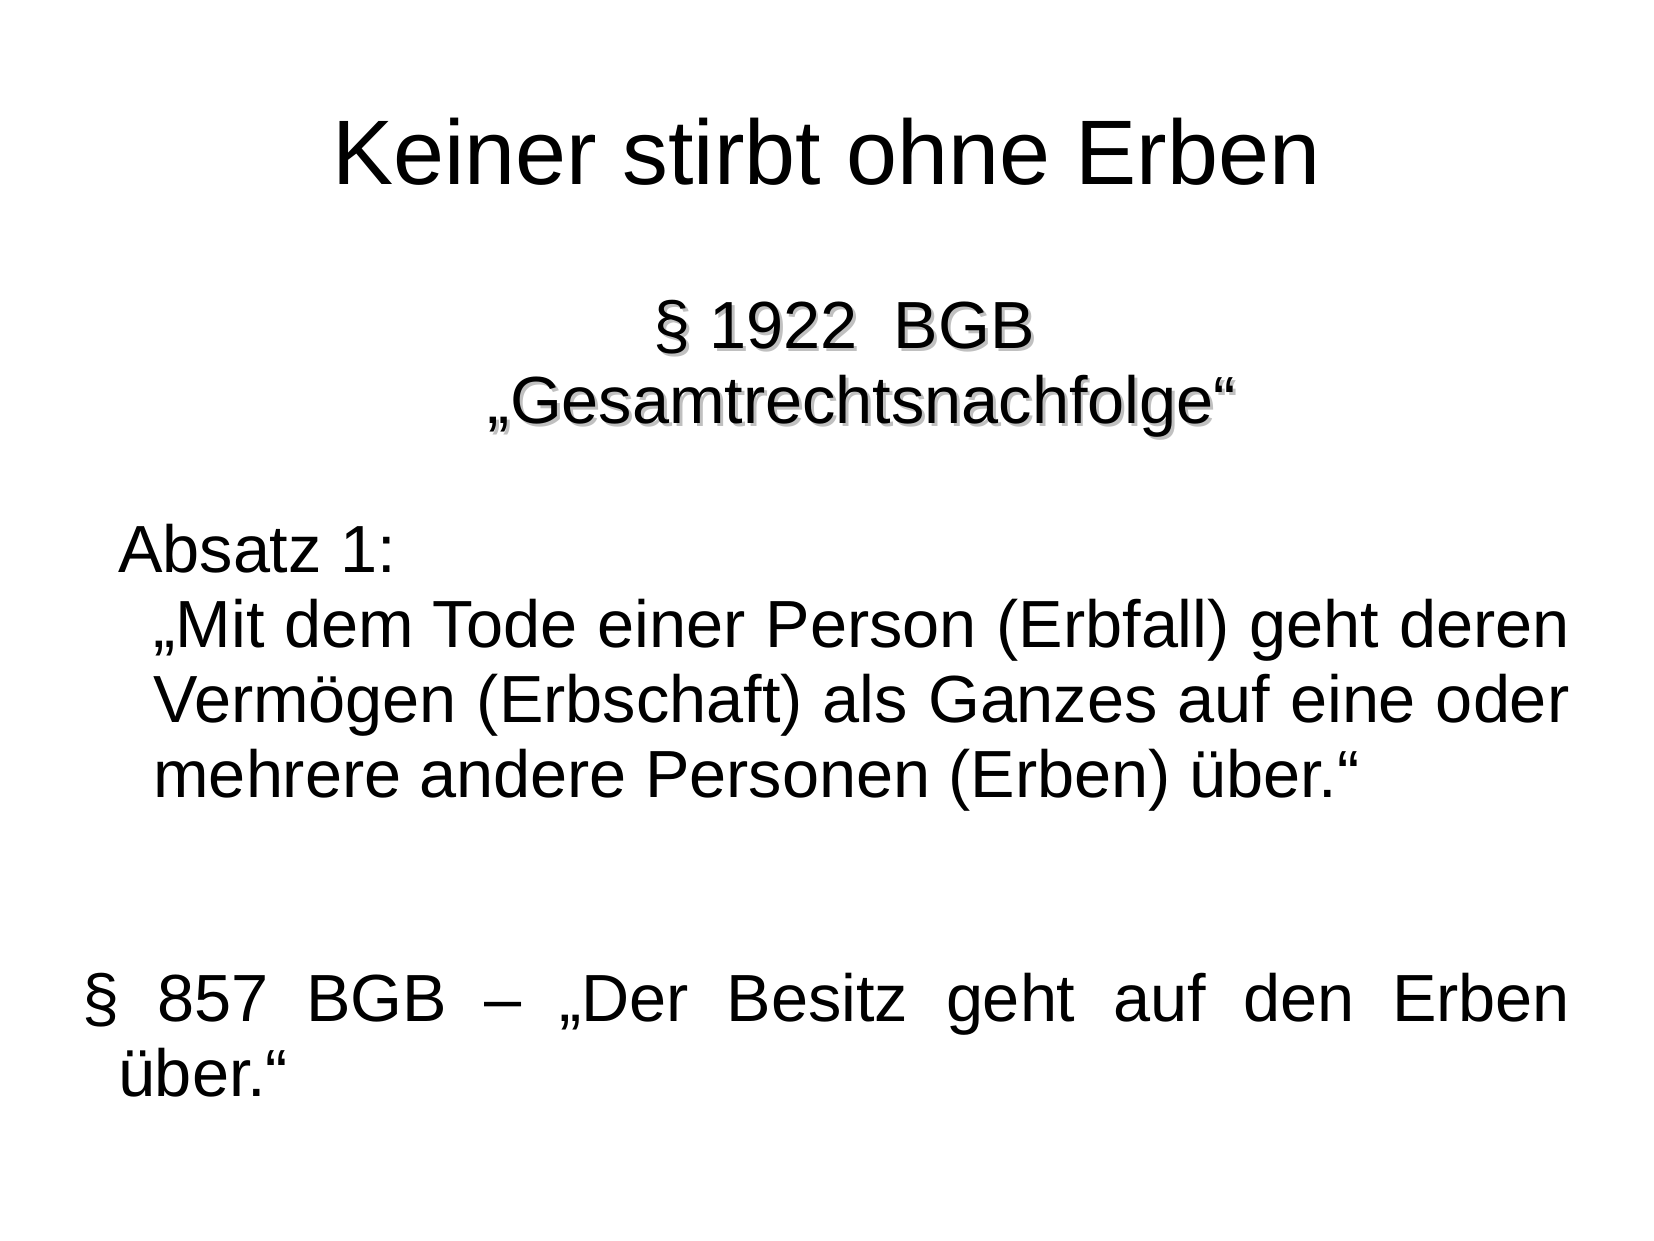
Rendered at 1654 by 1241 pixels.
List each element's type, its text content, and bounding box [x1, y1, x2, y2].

title Keiner stirbt ohne Erben [82, 49, 1571, 257]
subtitle § 1922 BGB „Gesamtrechtsnachfolge“ Absatz 1: „Mit dem Tode einer Person (Erbfall) geht deren Vermögen (Erbschaft) als Ganzes auf eine oder mehrere andere Personen (Erben) über.“ § 857 BGB – „Der Besitz geht auf den Erben über.“ [82, 288, 1571, 1111]
